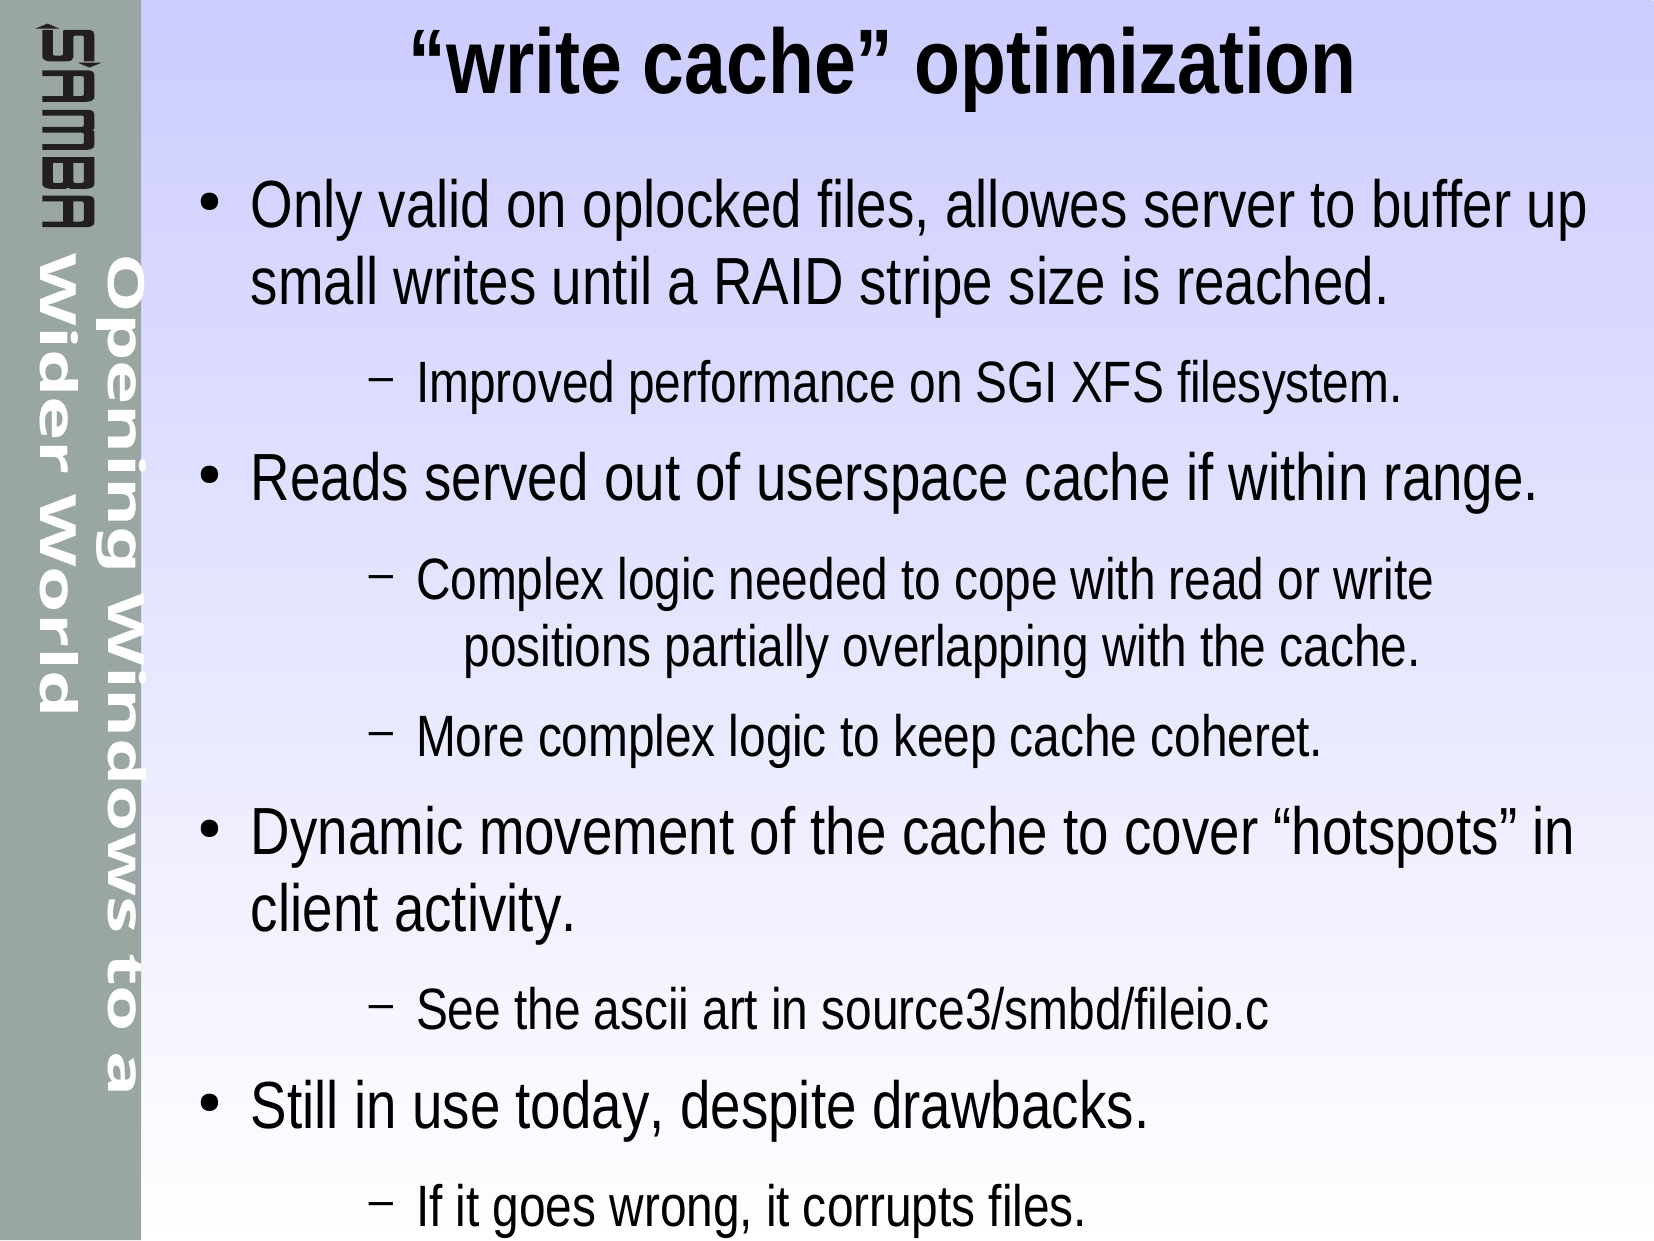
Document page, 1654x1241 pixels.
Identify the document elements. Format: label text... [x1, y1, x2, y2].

list Only valid on oplocked files, allowes server to buffer up small writes until a RAID stripe size is reached. Improved performance on SGI XFS filesystem. Reads served out of userspace cache if within range. Complex logic needed to cope with read or write positions partially overlapping with the cache. More complex logic to keep cache coheret. Dynamic movement of the cache to cover “hotspots” in client activity. See the ascii art in source3/smbd/fileio.c Still in use today, despite drawbacks. If it goes wrong, it corrupts files. [180, 165, 1593, 1227]
title “write cache” optimization [177, 1, 1590, 121]
